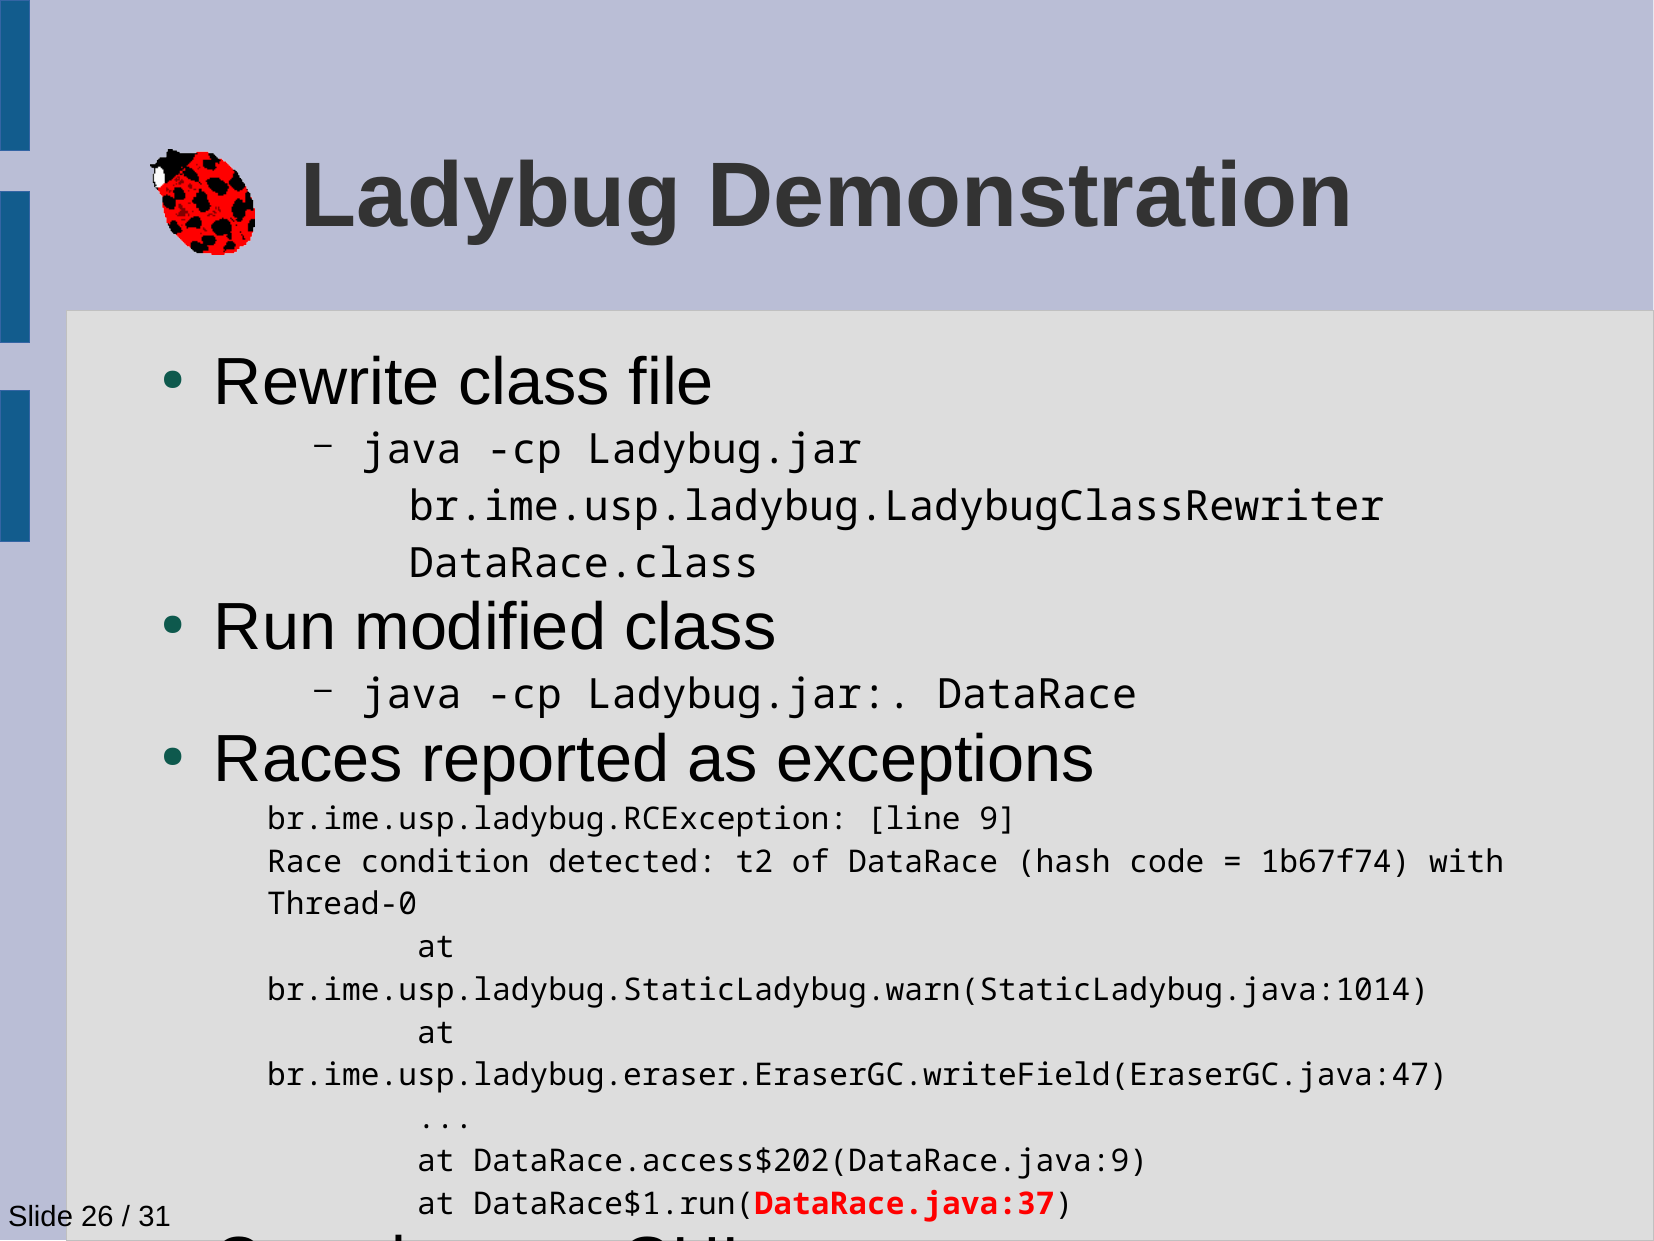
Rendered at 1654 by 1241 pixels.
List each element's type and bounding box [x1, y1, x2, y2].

picture [150, 149, 255, 255]
